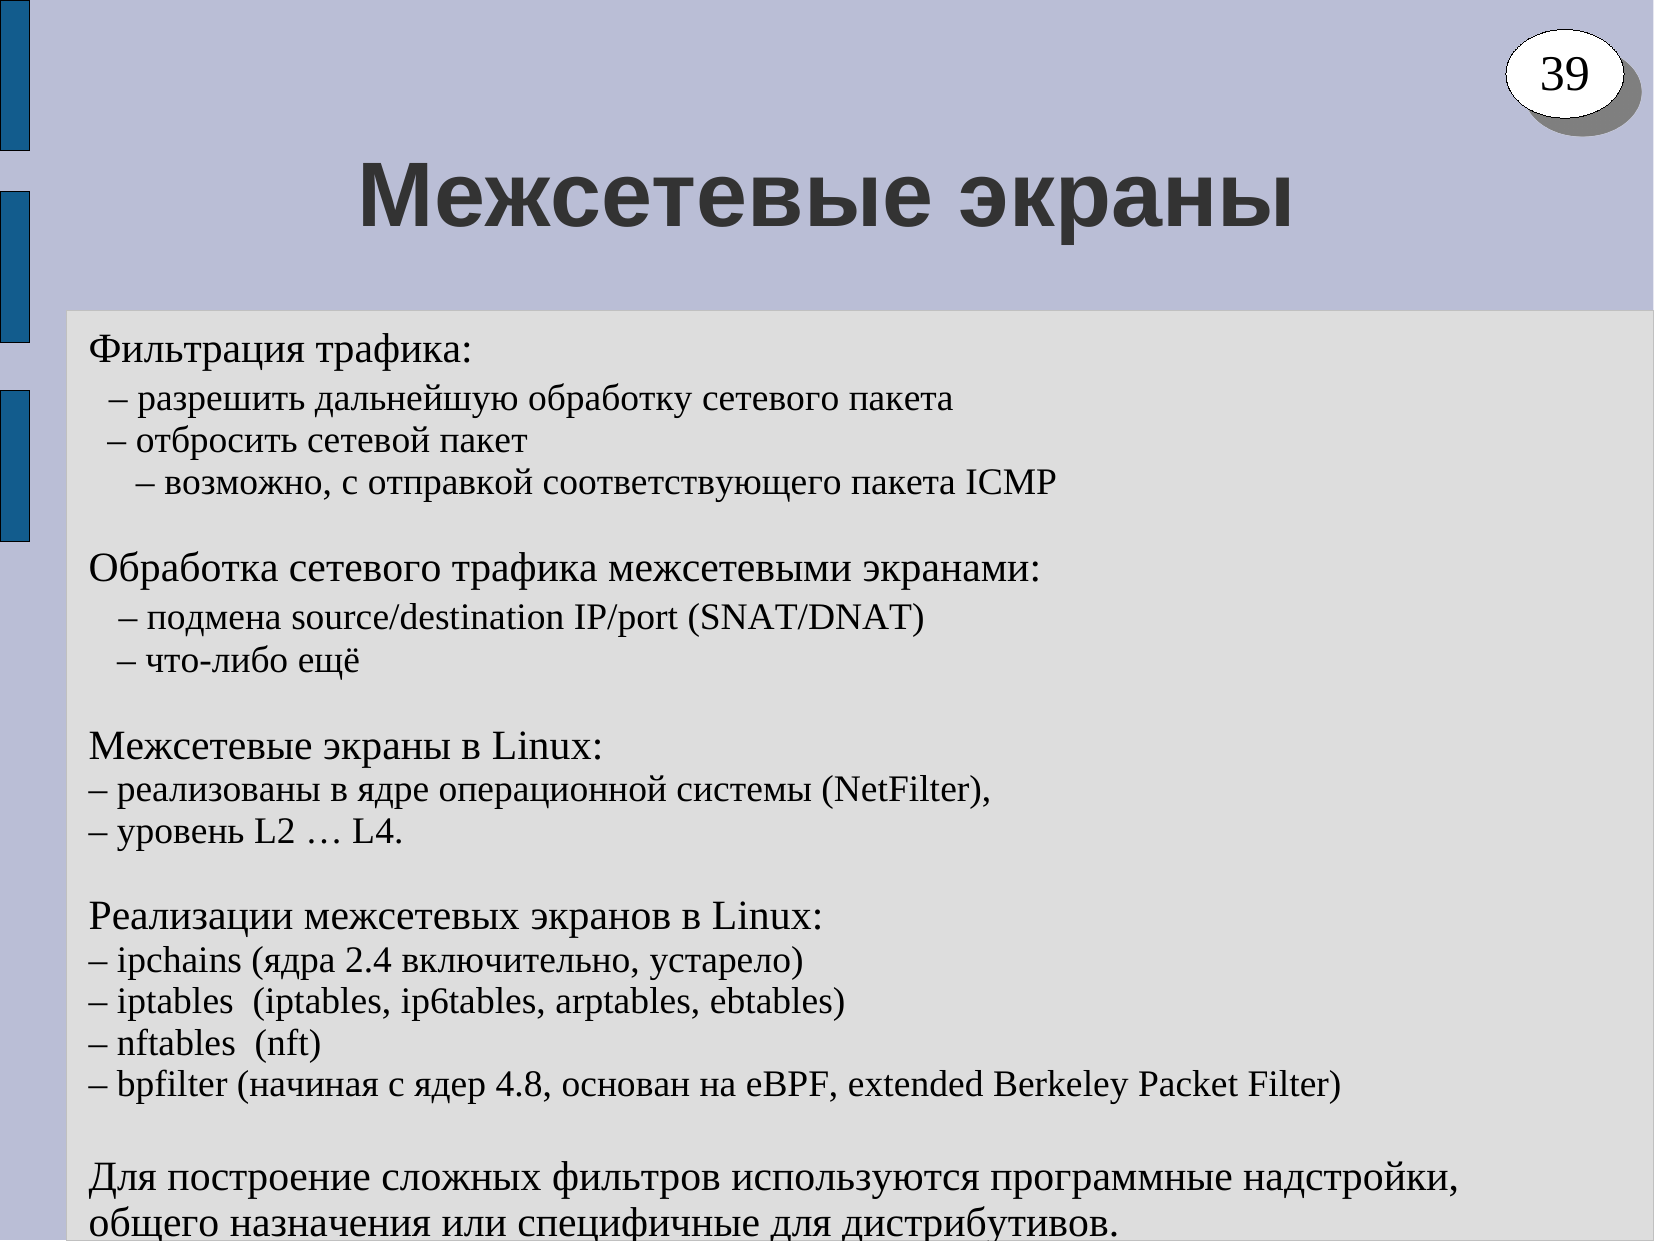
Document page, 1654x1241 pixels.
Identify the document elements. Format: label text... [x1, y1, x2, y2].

text_box Фильтрация трафика: – разрешить дальнейшую обработку сетевого пакета – отбросить сетевой пакет – возможно, с отправкой соответствующего пакета ICMP Обработка сетевого трафика межсетевыми экранами: – подмена source/destination IP/port (SNAT/DNAT) – что-либо ещё Межсетевые экраны в Linux: – реализованы в ядре операционной системы (NetFilter), – уровень L2 … L4. Реализации межсетевых экранов в Linux: – ipchains (ядра 2.4 включительно, устарело) – iptables (iptables, ip6tables, arptables, ebtables) – nftables (nft) – bpfilter (начиная с ядер 4.8, основан на eBPF, extended Berkeley Packet Filter) Для построение сложных фильтров используются программные надстройки, общего назначения или специфичные для дистрибутивов. [88, 324, 1565, 1241]
title Межсетевые экраны [121, 91, 1534, 299]
text_box 39 [1505, 29, 1625, 119]
